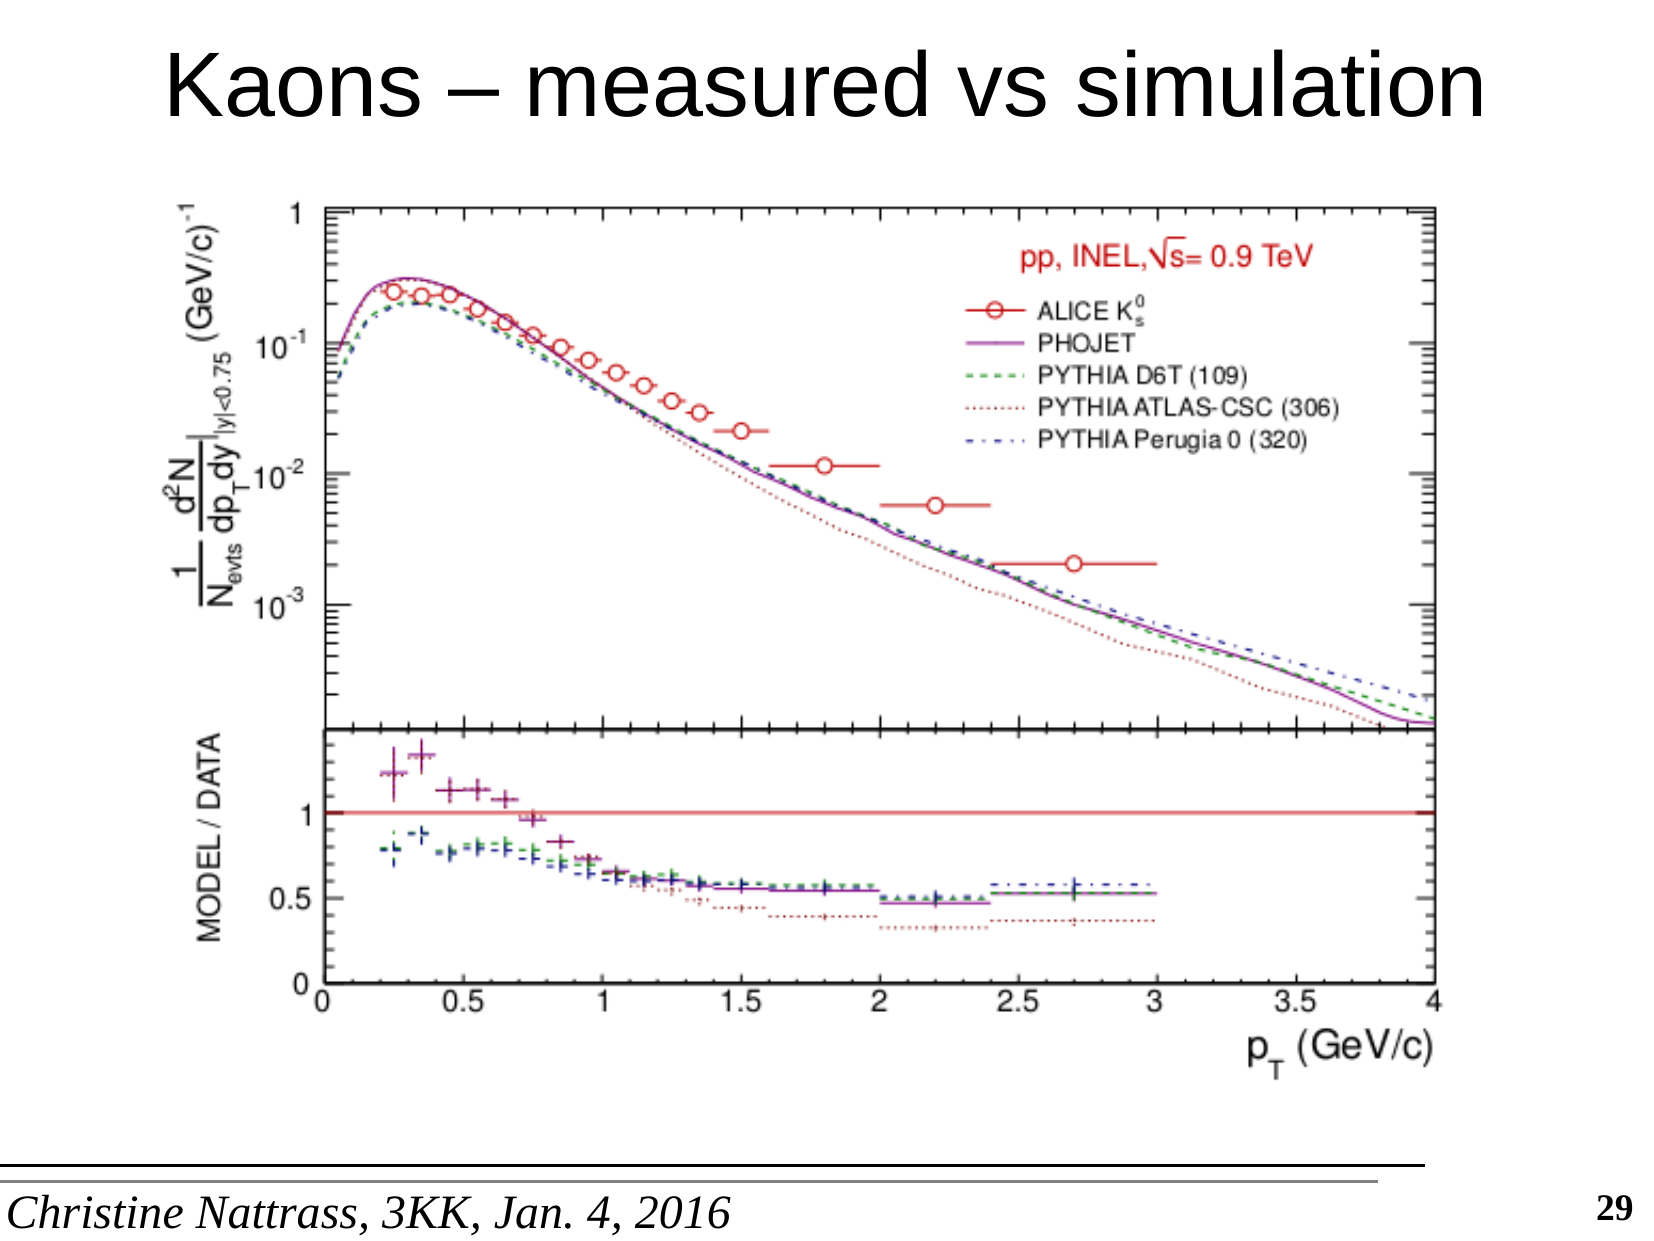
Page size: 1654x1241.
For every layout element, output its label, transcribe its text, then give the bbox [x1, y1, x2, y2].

title Kaons – measured vs simulation [82, 19, 1571, 151]
picture [135, 154, 1486, 1141]
